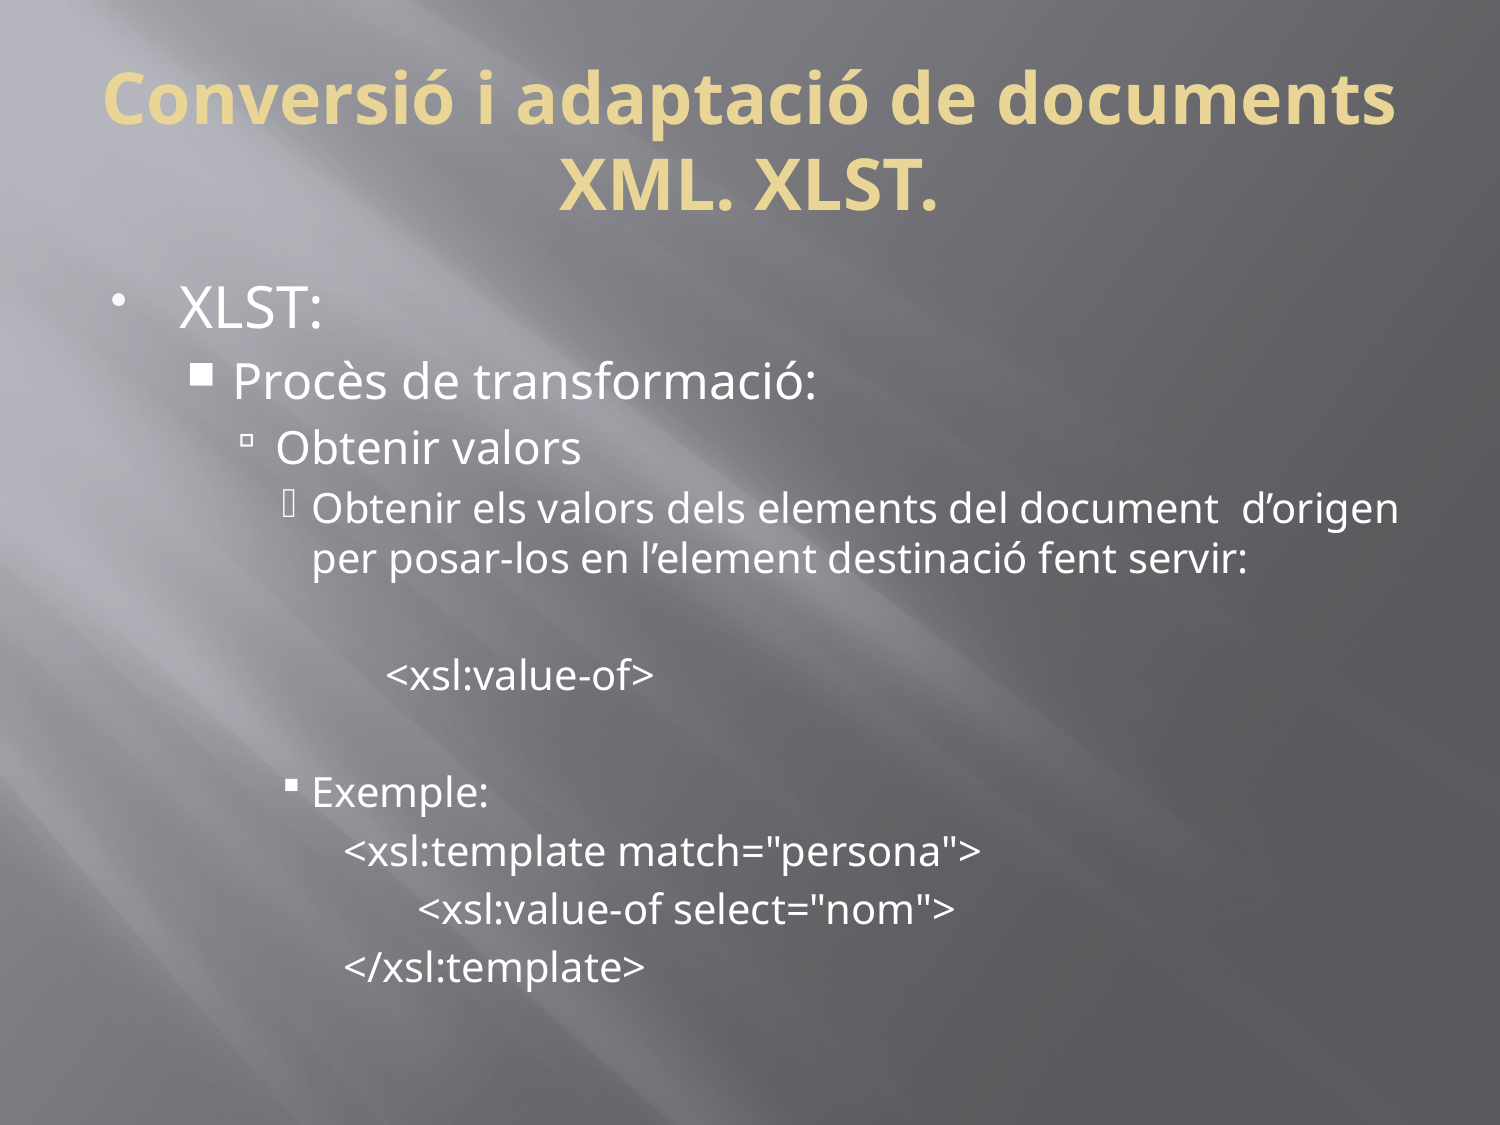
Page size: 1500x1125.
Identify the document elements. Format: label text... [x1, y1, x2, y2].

list XLST: Procès de transformació: Obtenir valors Obtenir els valors dels elements del document d’origen per posar-los en l’element destinació fent servir: <xsl:value-of> Exemple: <xsl:template match="persona"> <xsl:value-of select="nom"> </xsl:template> [75, 262, 1425, 1035]
picture [0, 0, 1500, 1125]
title Conversió i adaptació de documents XML. XLST. [75, 45, 1425, 233]
